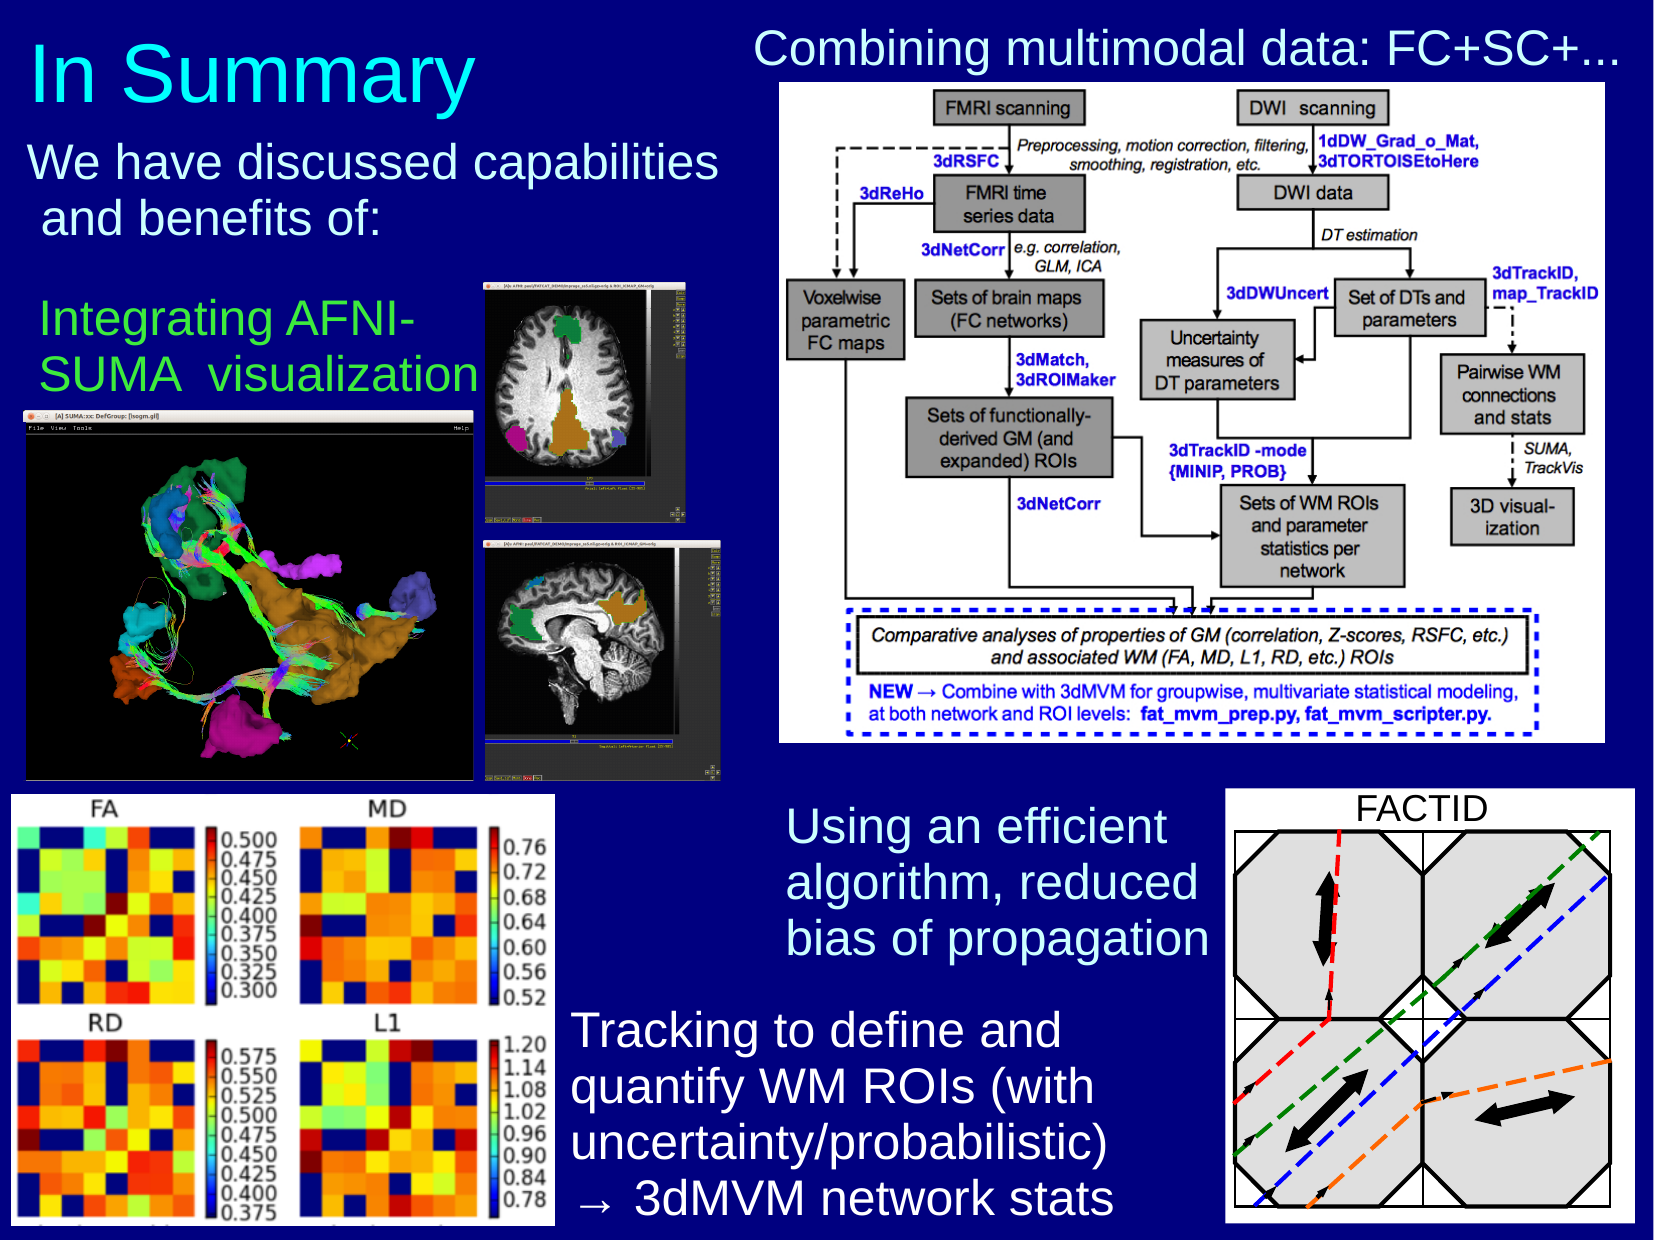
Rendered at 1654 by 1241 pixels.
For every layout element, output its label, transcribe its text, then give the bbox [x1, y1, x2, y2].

text_box Combining multimodal data: FC+SC+... [738, 12, 1639, 90]
text_box We have discussed capabilities and benefits of: [11, 126, 736, 254]
text_box Integrating AFNI- SUMA visualization [23, 282, 497, 434]
text_box FACTID [1424, 833, 1463, 838]
text_box [1236, 1020, 1422, 1205]
text_box Using an efficient algorithm, reduced bias of propagation [770, 791, 1244, 974]
text_box [1424, 833, 1609, 1018]
text_box FACTID [1382, 833, 1422, 838]
text_box [1236, 833, 1422, 1018]
text_box FACTID [1340, 776, 1504, 830]
text_box [1424, 1020, 1609, 1205]
text_box Tracking to define and quantify WM ROIs (with uncertainty/probabilistic) → 3dMVM network stats [555, 995, 1130, 1233]
picture [23, 434, 474, 781]
picture [483, 282, 686, 523]
title In Summary [5, 6, 500, 142]
picture [11, 794, 555, 1226]
picture [483, 540, 721, 781]
text_box [1225, 788, 1340, 830]
text_box [1225, 788, 1635, 1224]
picture [779, 82, 1605, 743]
